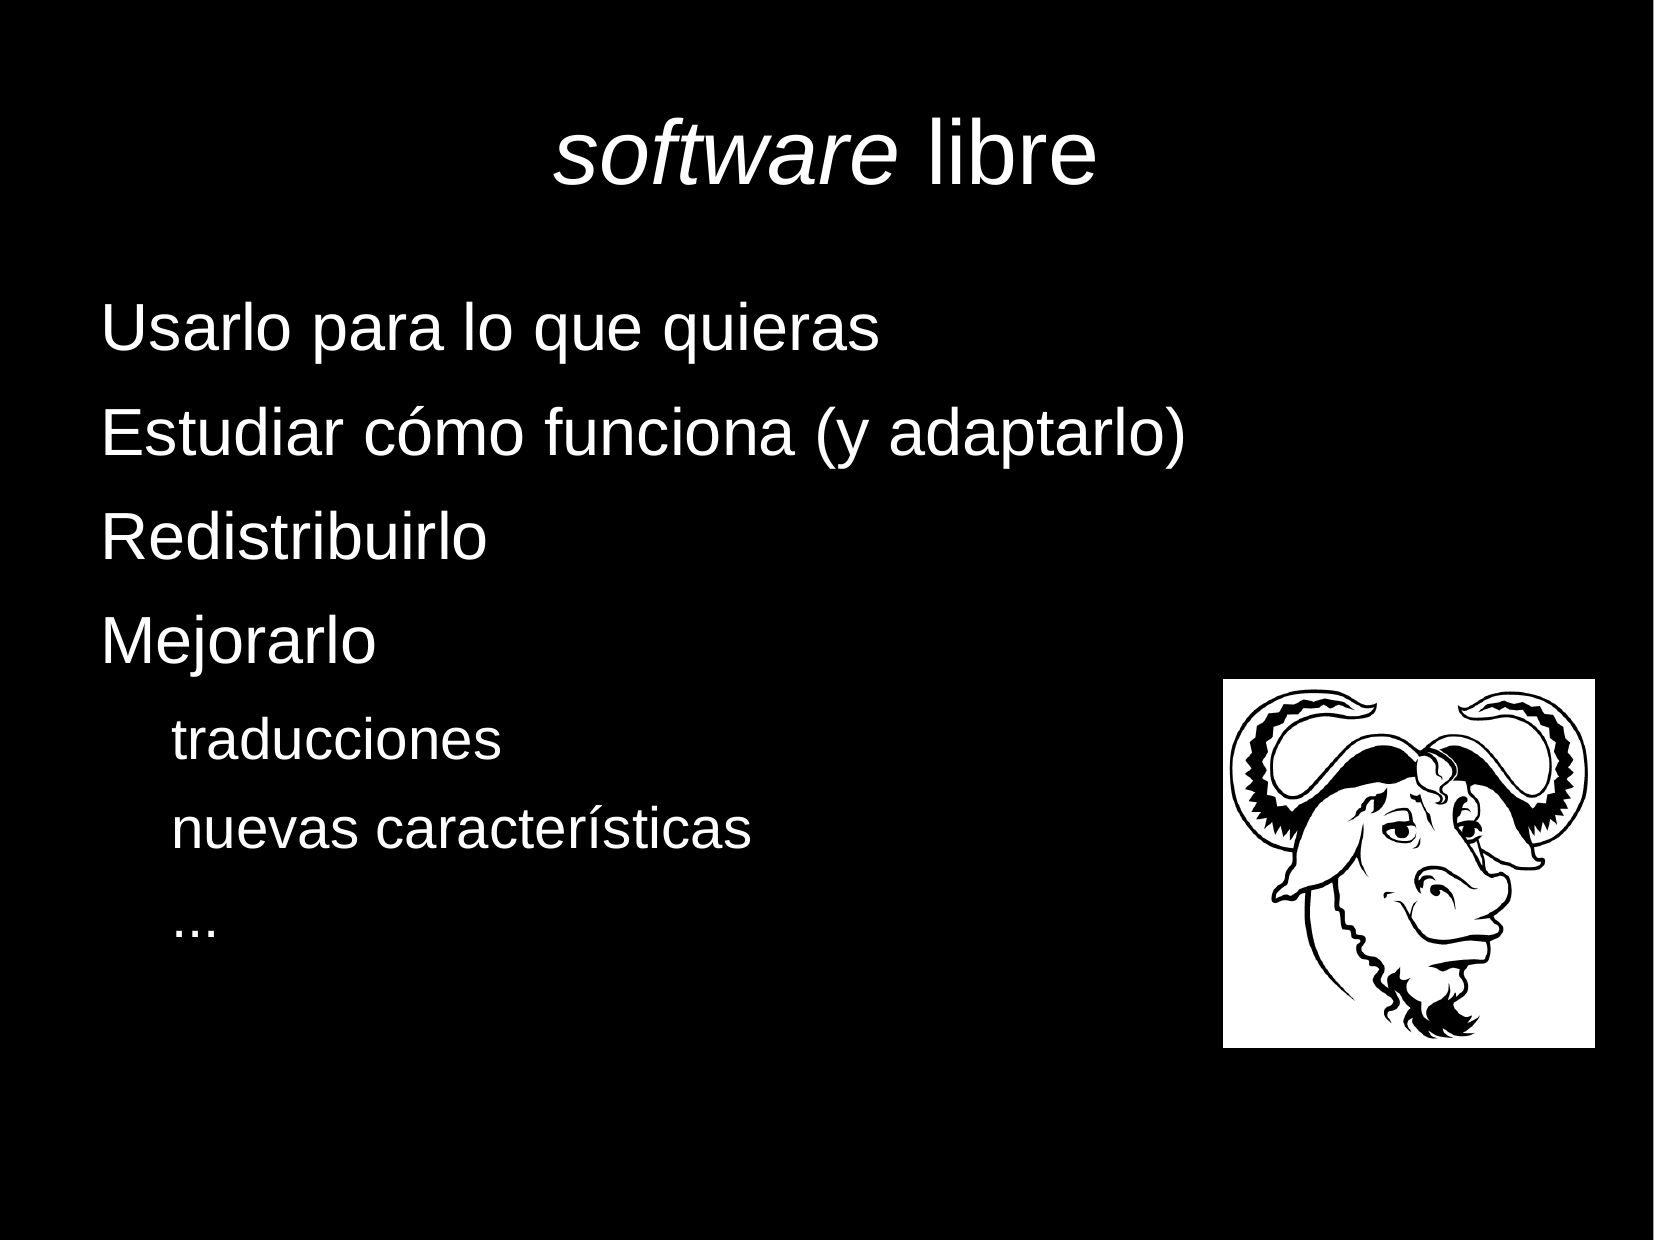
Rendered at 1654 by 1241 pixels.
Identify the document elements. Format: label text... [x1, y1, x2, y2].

title software libre [82, 49, 1571, 257]
list Usarlo para lo que quieras Estudiar cómo funciona (y adaptarlo) Redistribuirlo Mejorarlo traducciones nuevas características ... [82, 290, 1571, 1109]
picture [1223, 679, 1595, 1048]
